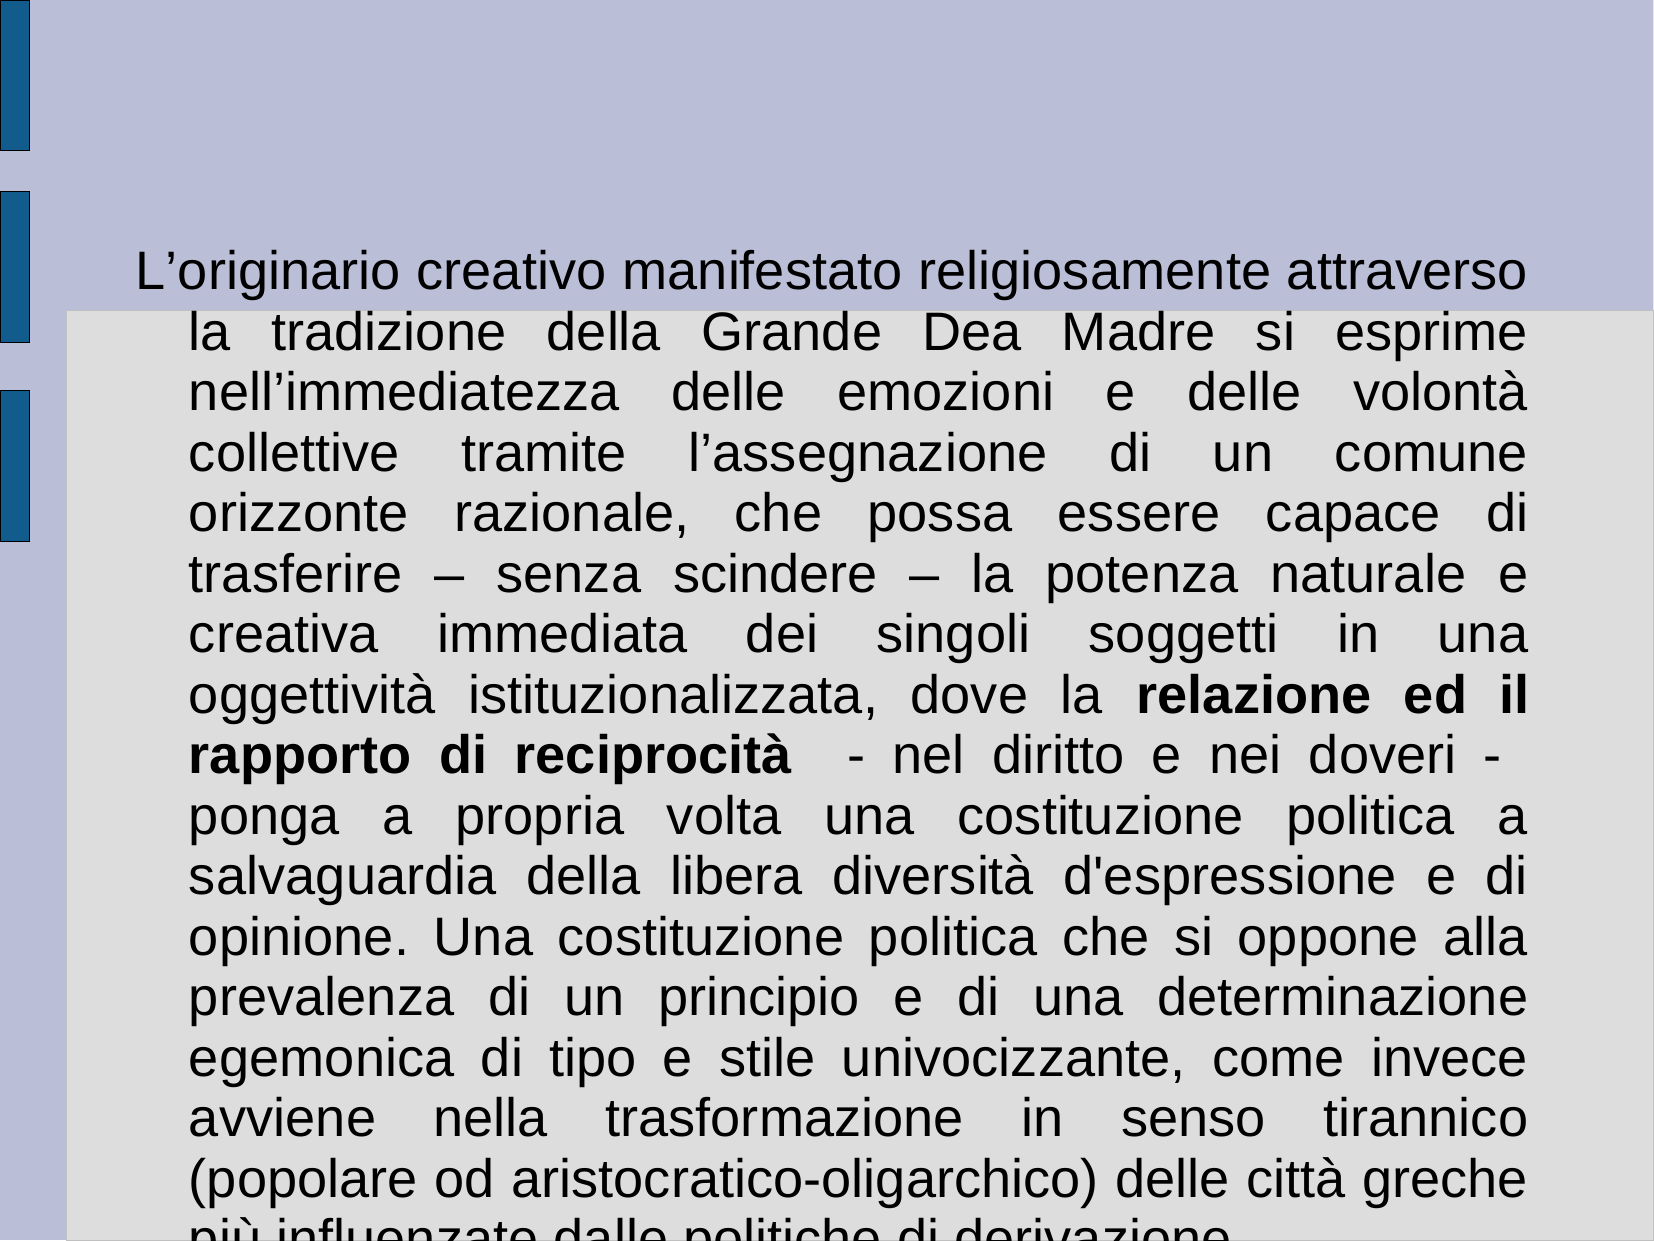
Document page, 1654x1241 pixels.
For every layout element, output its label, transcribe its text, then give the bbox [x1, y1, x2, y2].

title [121, 91, 1534, 299]
list L’originario creativo manifestato religiosamente attraverso la tradizione della Grande Dea Madre si esprime nell’immediatezza delle emozioni e delle volontà collettive tramite l’assegnazione di un comune orizzonte razionale, che possa essere capace di trasferire – senza scindere – la potenza naturale e creativa immediata dei singoli soggetti in una oggettività istituzionalizzata, dove la relazione ed il rapporto di reciprocità - nel diritto e nei doveri - ponga a propria volta una costituzione politica a salvaguardia della libera diversità d'espressione e di opinione. Una costituzione politica che si oppone alla prevalenza di un principio e di una determinazione egemonica di tipo e stile univocizzante, come invece avviene nella trasformazione in senso tirannico (popolare od aristocratico-oligarchico) delle città greche più influenzate dalle politiche di derivazione [118, 240, 1531, 1211]
